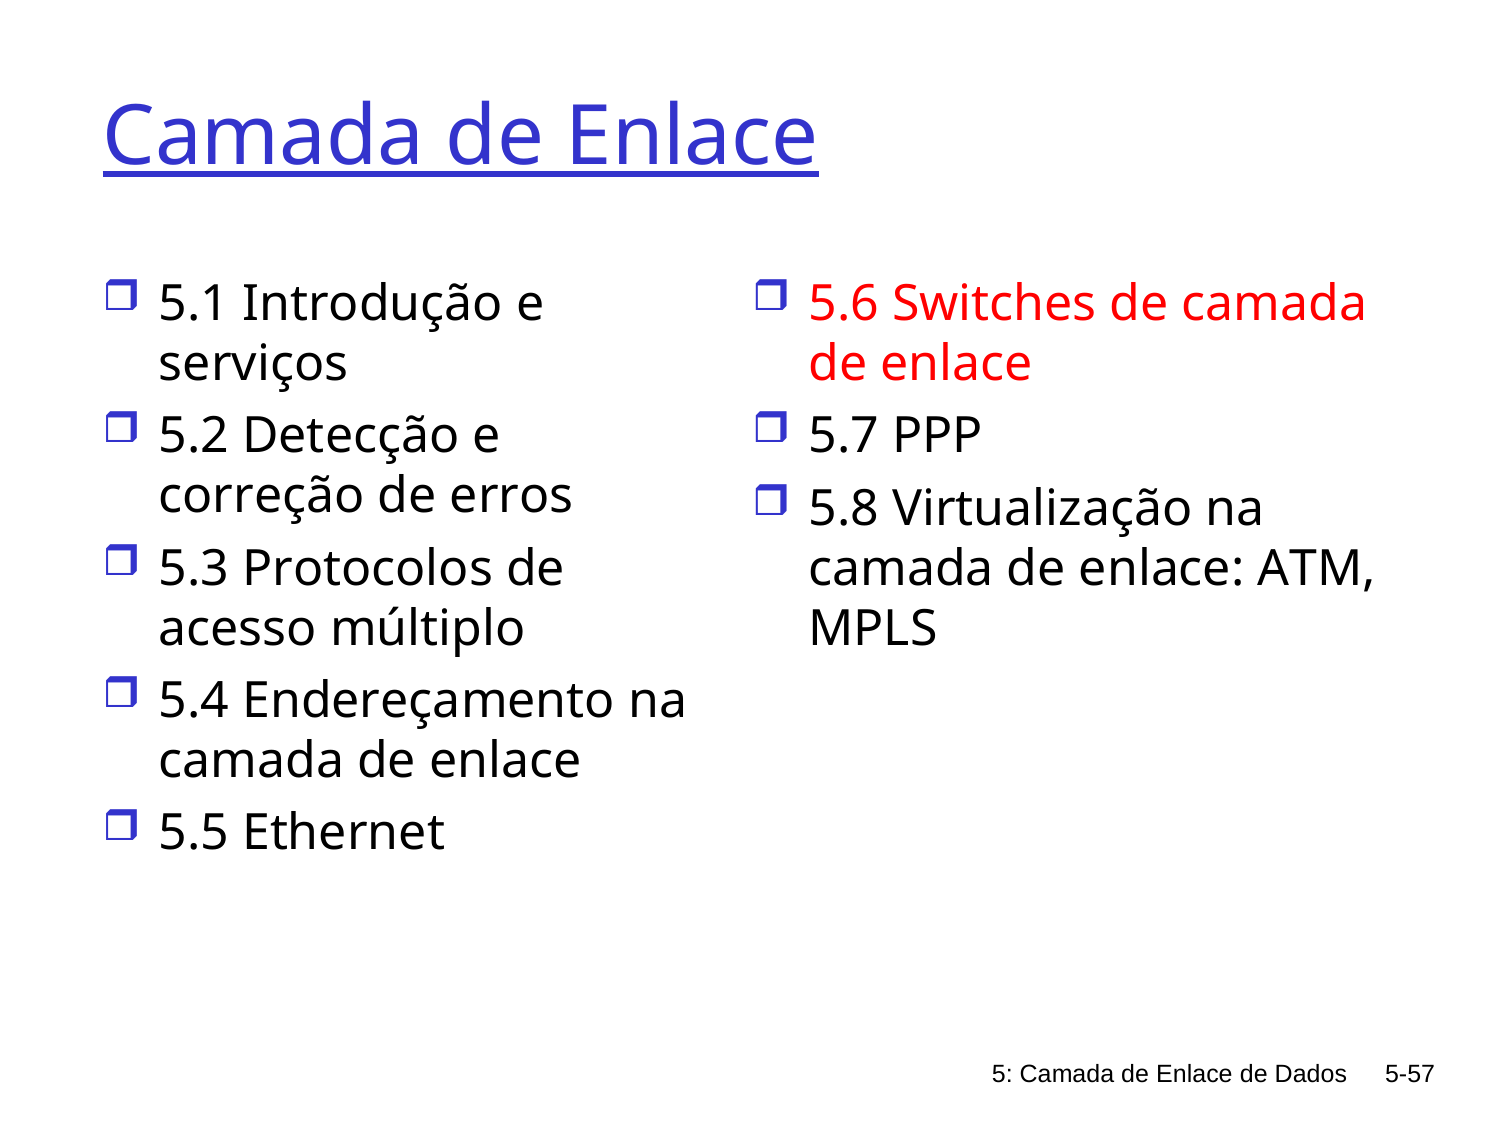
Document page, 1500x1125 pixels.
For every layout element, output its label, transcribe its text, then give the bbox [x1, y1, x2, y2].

text_box 5: Camada de Enlace de Dados [837, 1050, 1339, 1125]
list 5.6 Switches de camada de enlace 5.7 PPP 5.8 Virtualização na camada de enlace: ATM, MPLS [737, 262, 1403, 1026]
text_box 5-<número> [1339, 1050, 1451, 1125]
list 5.1 Introdução e serviços 5.2 Detecção e correção de erros 5.3 Protocolos de acesso múltiplo 5.4 Endereçamento na camada de enlace 5.5 Ethernet [87, 262, 713, 1026]
title Camada de Enlace [87, 37, 1363, 225]
